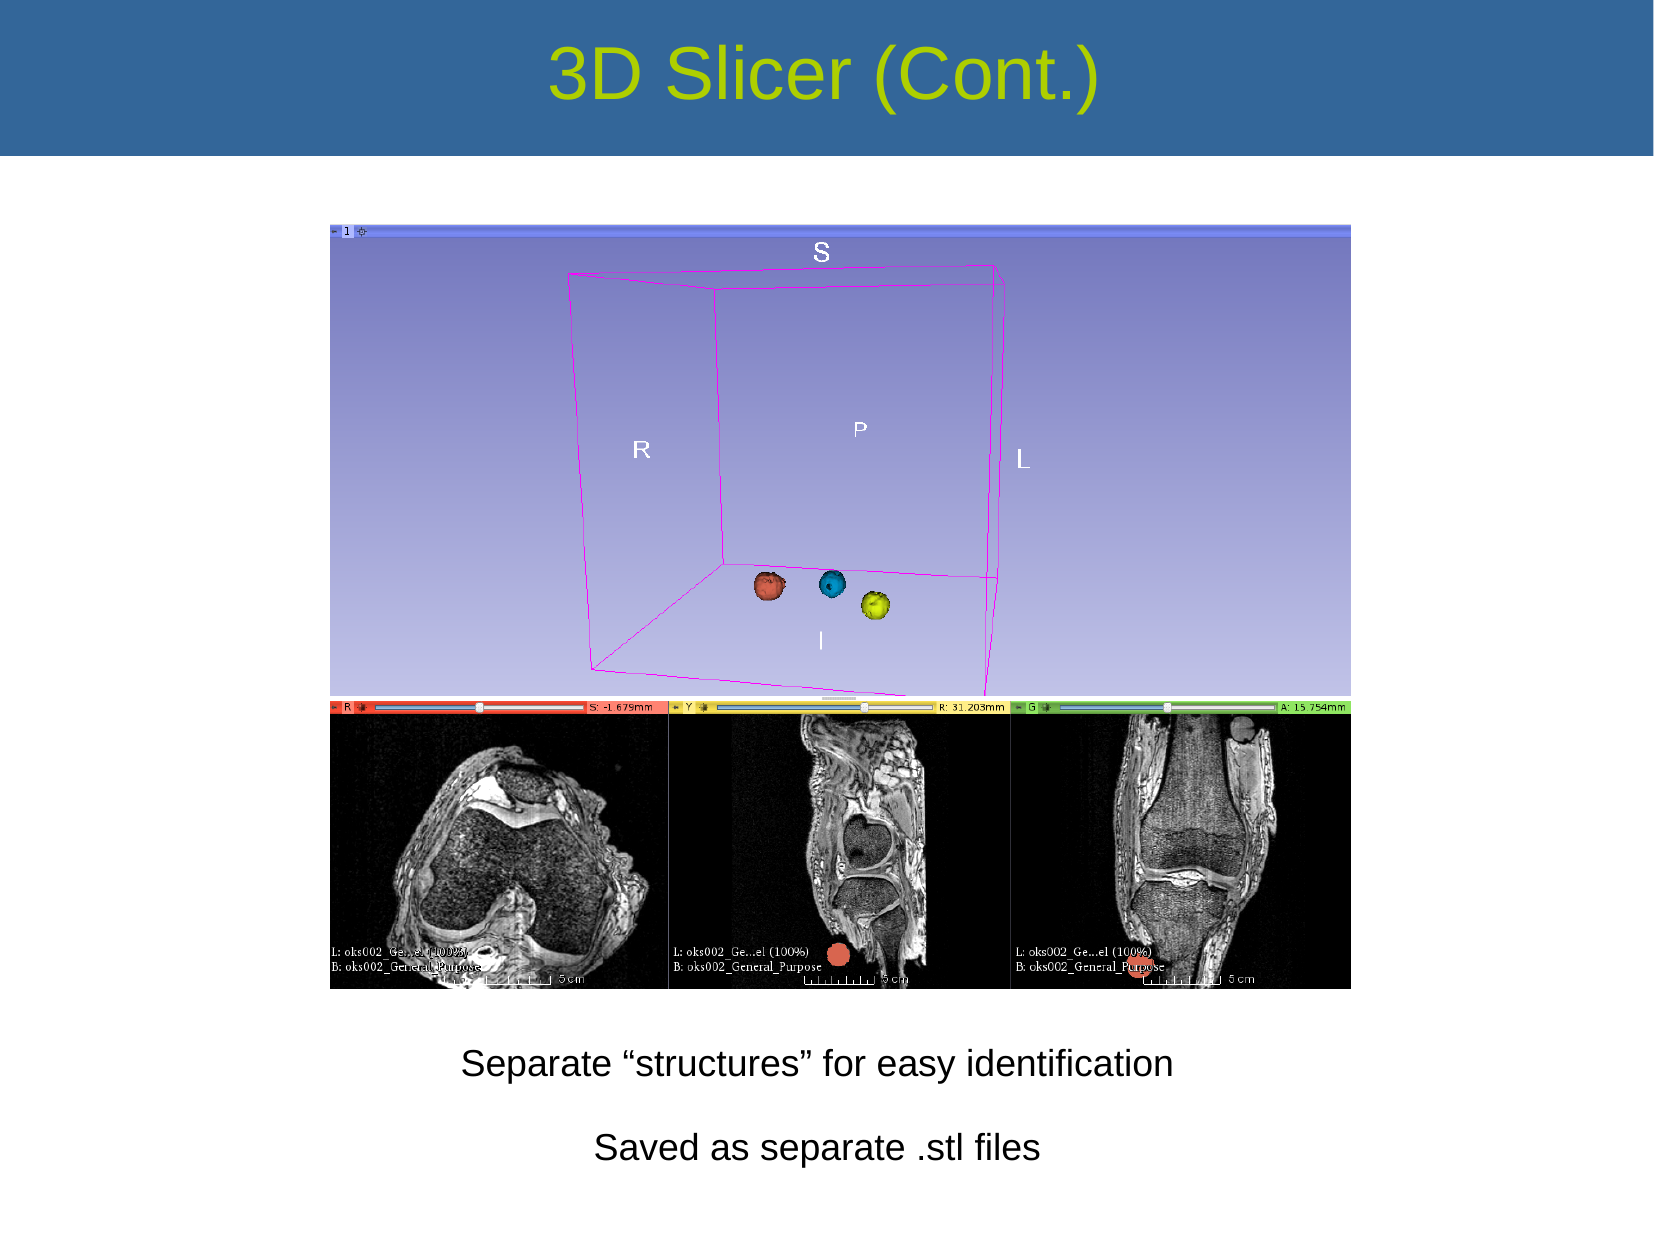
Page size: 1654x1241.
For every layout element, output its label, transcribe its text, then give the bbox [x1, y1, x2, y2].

picture [330, 224, 1351, 991]
text_box 3D Slicer (Cont.) [0, 24, 1651, 123]
text_box [0, 0, 1654, 156]
text_box Separate “structures” for easy identification Saved as separate .stl files [420, 1035, 1216, 1176]
